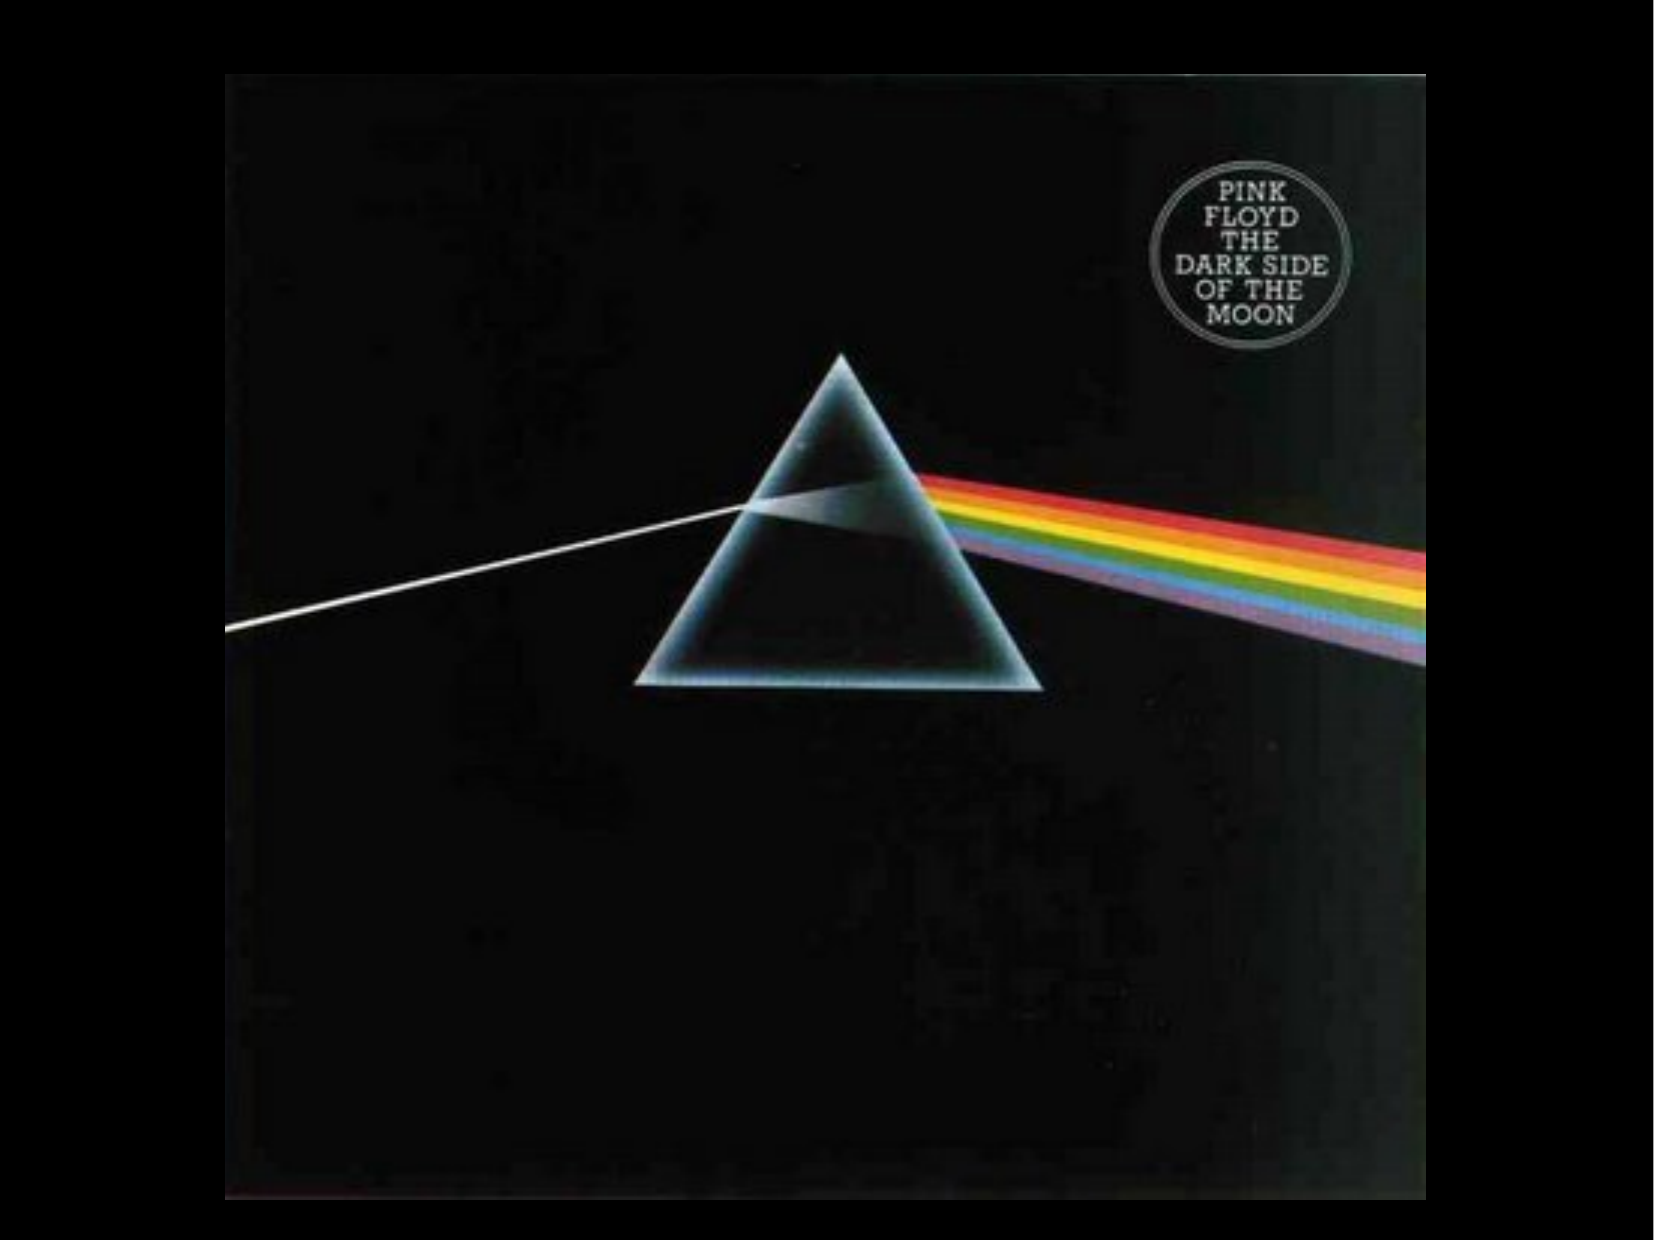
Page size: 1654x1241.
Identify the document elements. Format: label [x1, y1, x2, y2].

picture [225, 74, 1426, 1201]
